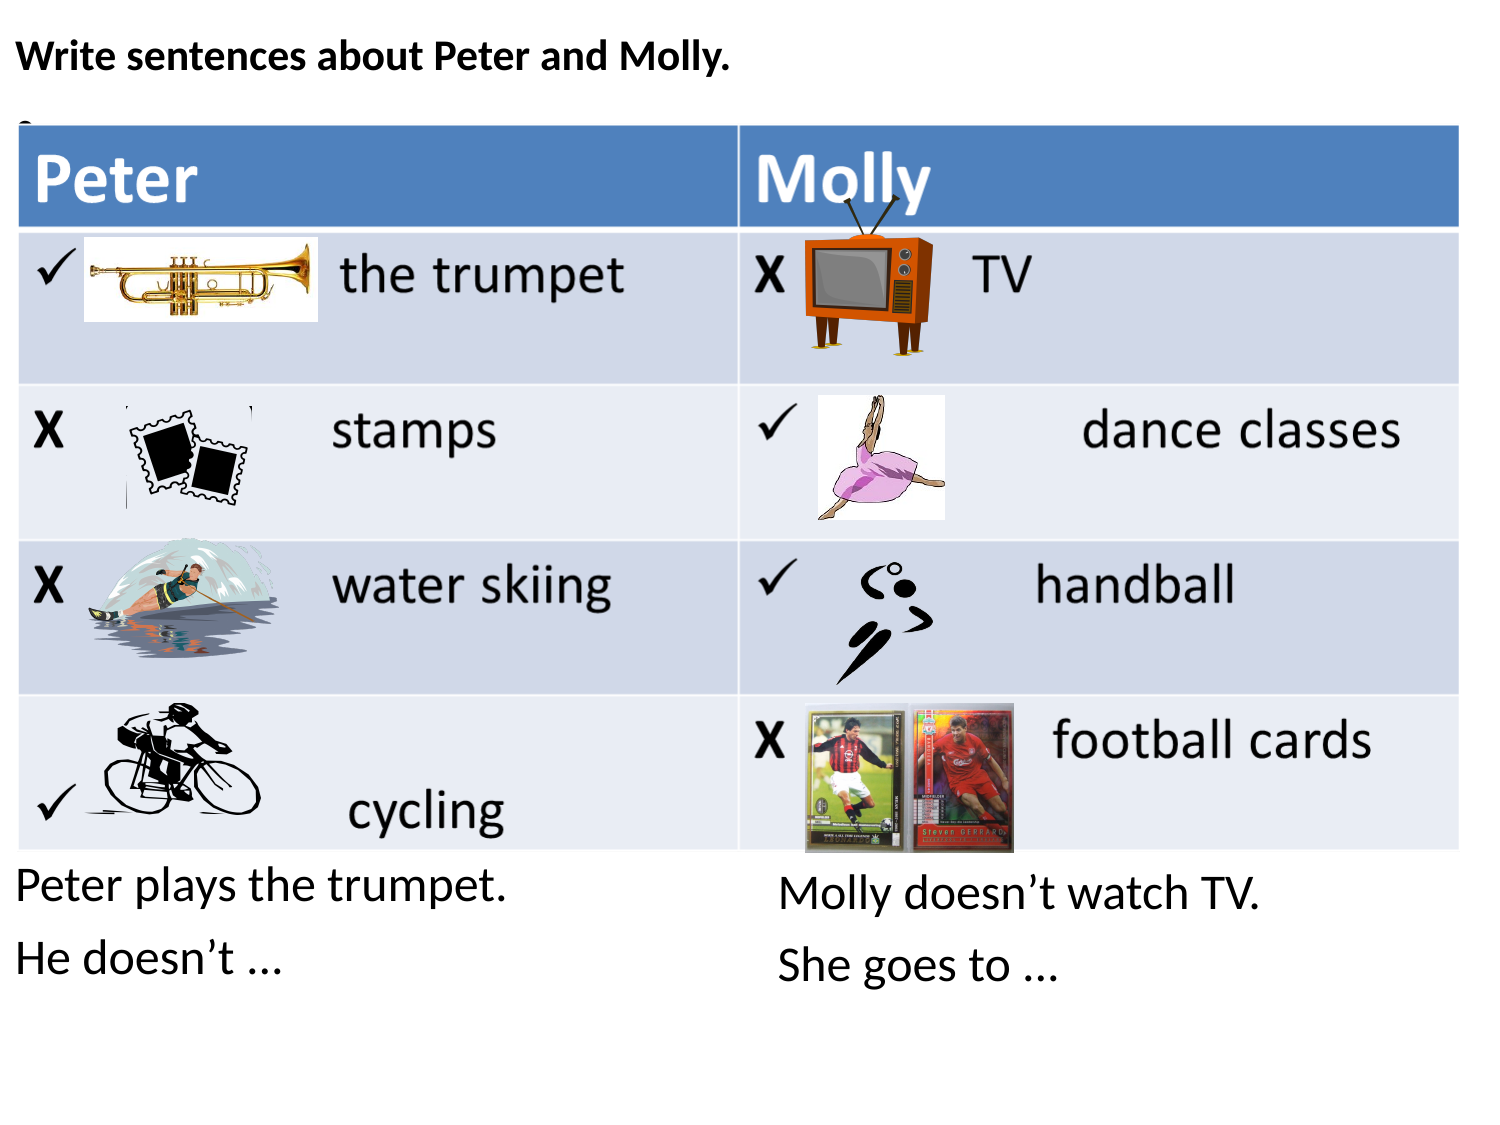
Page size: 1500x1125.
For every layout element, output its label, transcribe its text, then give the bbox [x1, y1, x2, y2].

list Write sentences about Peter and Molly. Peter plays the trumpet. He Peter plays the trumpet. He doesn’t ... [0, 19, 768, 1106]
list Molly doesn’t watch TV. She goes to ... [762, 262, 1471, 1095]
picture [17, 110, 1460, 880]
